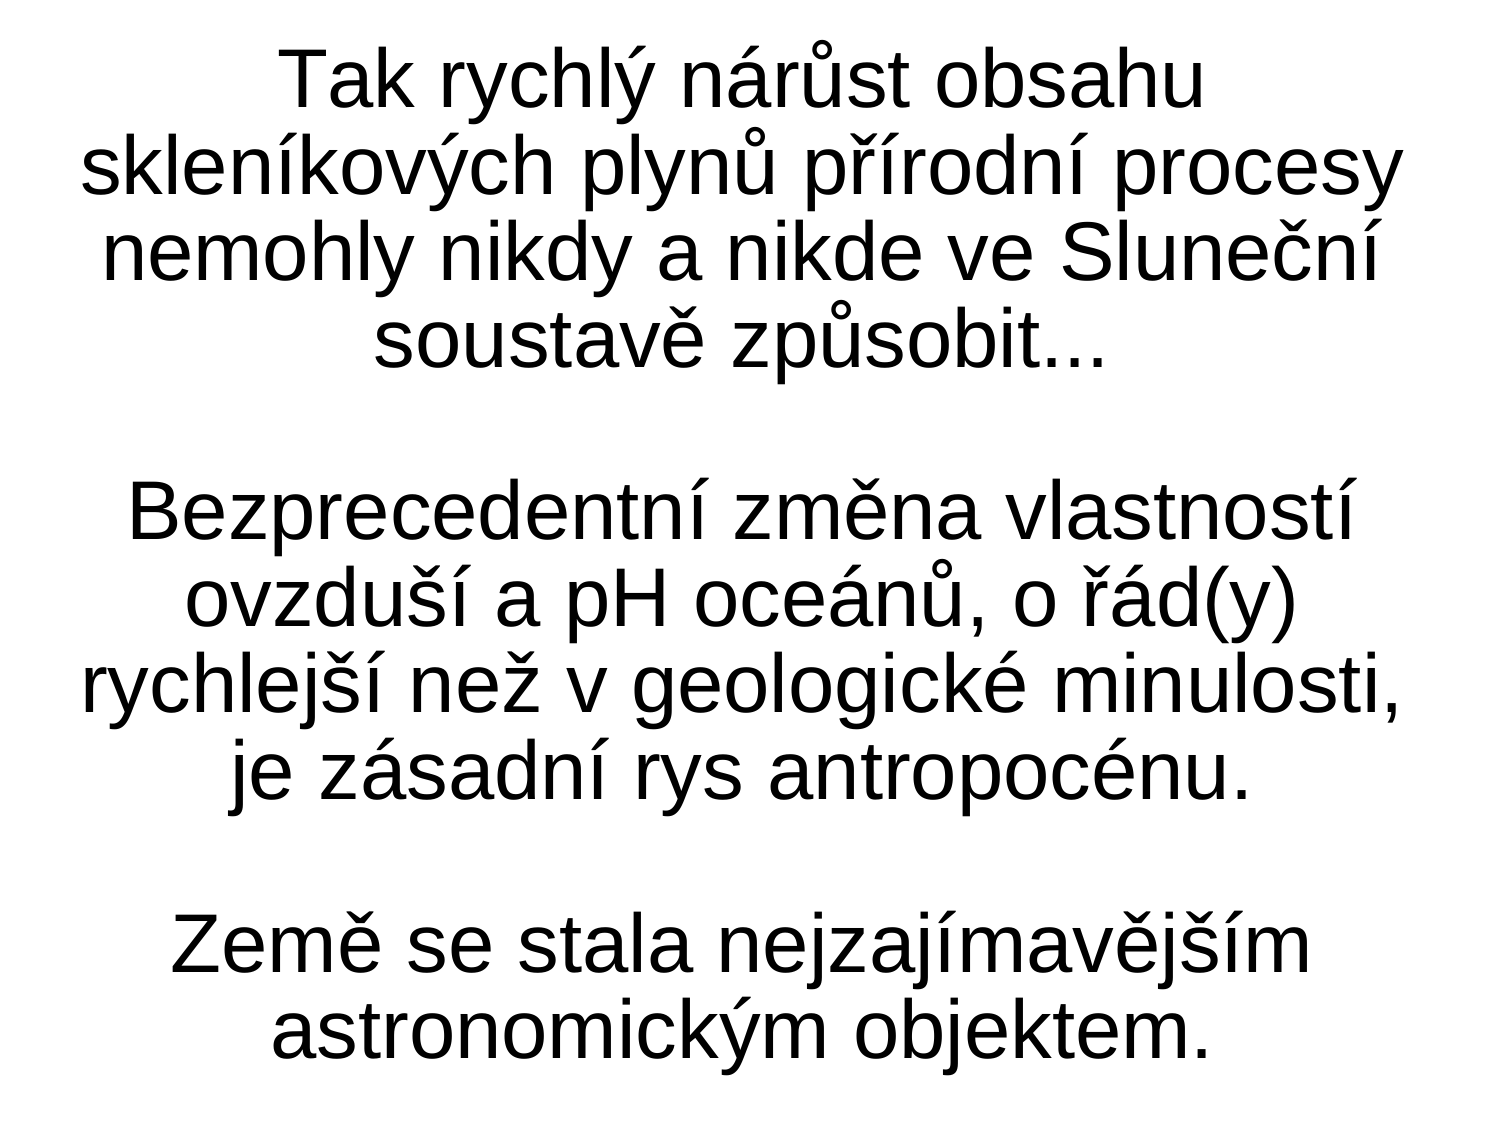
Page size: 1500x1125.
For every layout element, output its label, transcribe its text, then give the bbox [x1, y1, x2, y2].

title Tak rychlý nárůst obsahu skleníkových plynů přírodní procesy nemohly nikdy a nikde ve Sluneční soustavě způsobit... Bezprecedentní změna vlastností ovzduší a pH oceánů, o řád(y) rychlejší než v geologické minulosti, je zásadní rys antropocénu. Země se stala nejzajímavějším astronomickým objektem. [67, 35, 1418, 1080]
